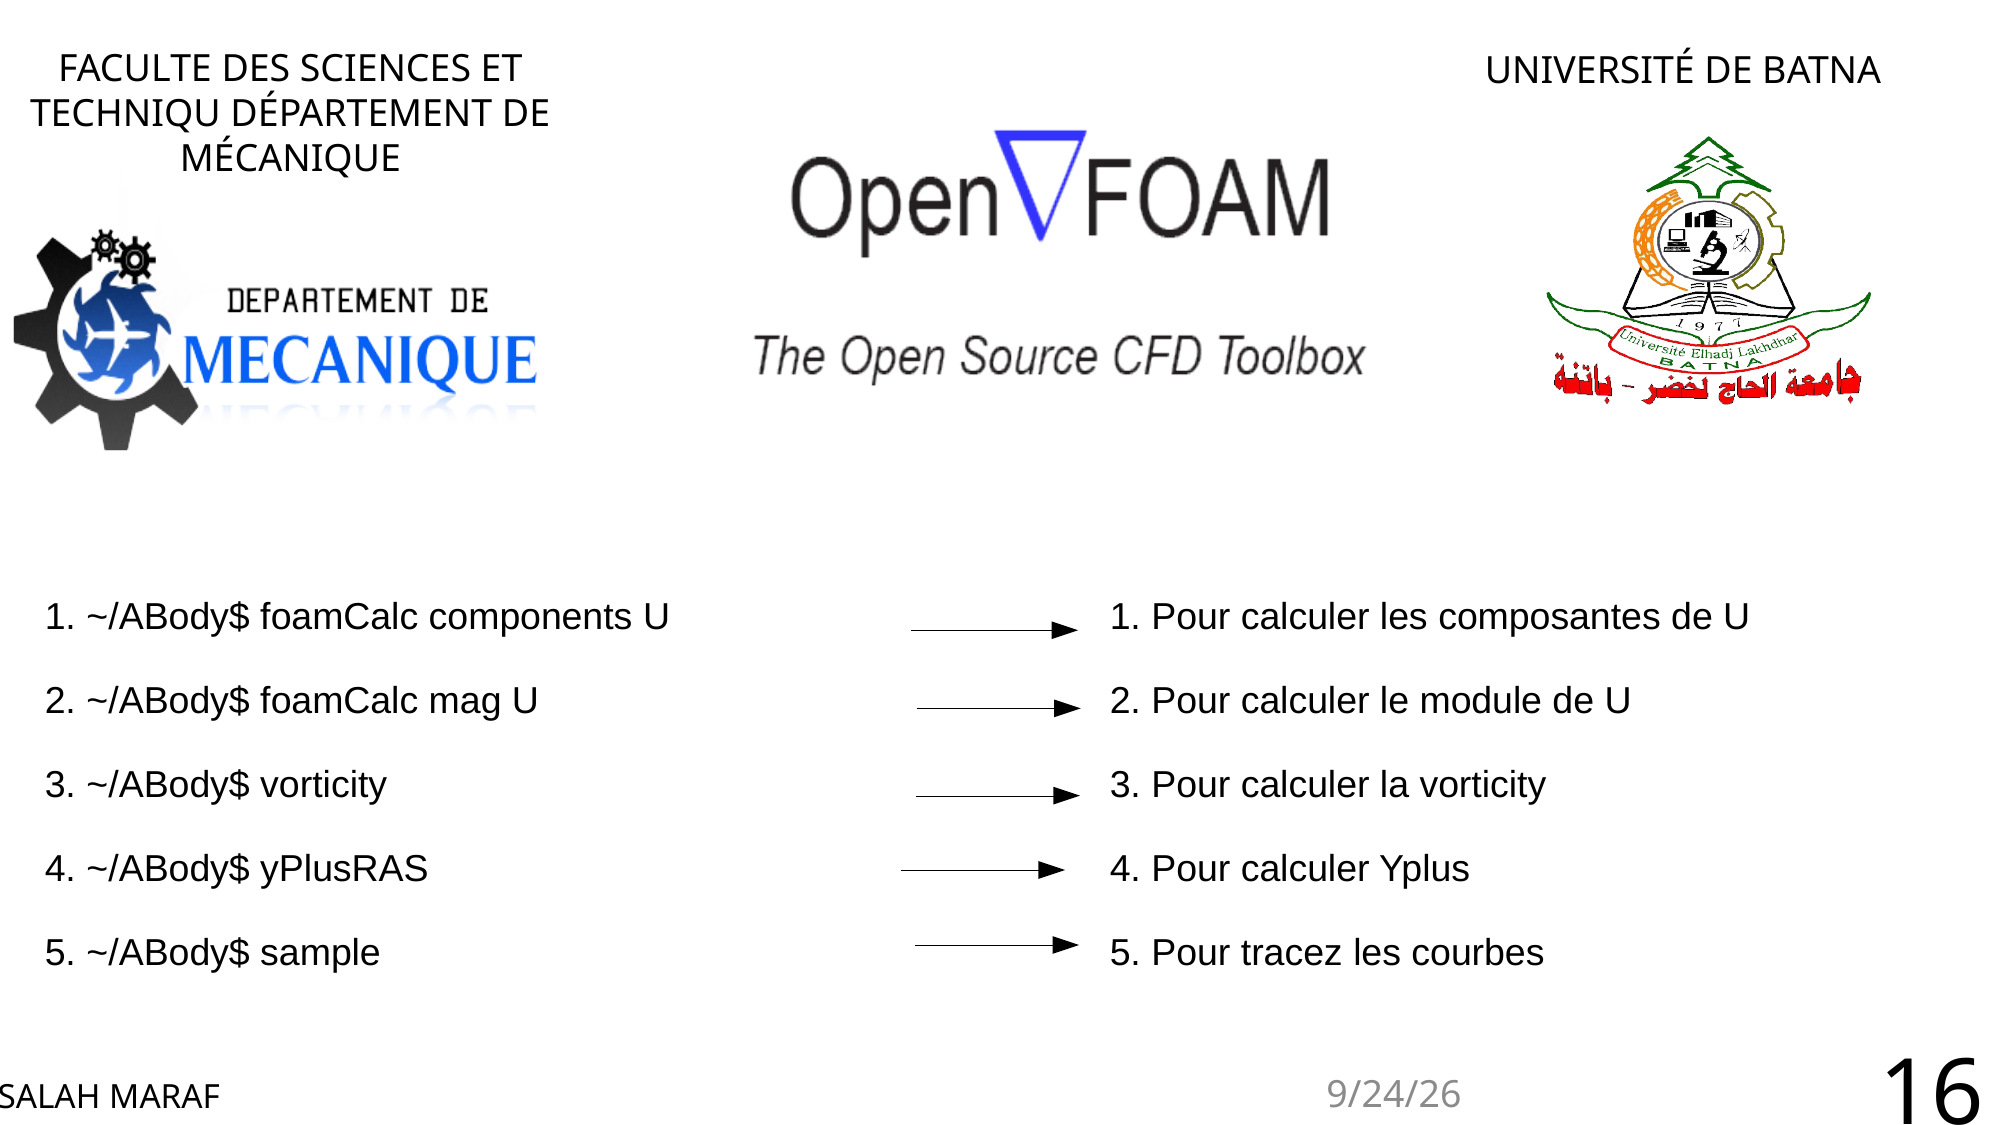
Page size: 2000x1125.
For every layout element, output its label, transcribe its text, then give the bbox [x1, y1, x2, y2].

footer SALAH MARAF [0, 1065, 1016, 1125]
slide_number 6/21/15 [1182, 1066, 1477, 1125]
picture [750, 124, 1369, 393]
picture [0, 134, 552, 468]
picture [1541, 144, 1876, 407]
slide_number <number> [1843, 1065, 2000, 1125]
text_box Faculte des Sciences et Techniqu Département de MÉCANIQUE [13, 36, 567, 187]
text_box 1. ~/ABody$ foamCalc components U 2. ~/ABody$ foamCalc mag U 3. ~/ABody$ vorticity 4. ~/ABody$ yPlusRAS 5. ~/ABody$ sample [30, 588, 880, 1066]
text_box Université de Batna [1469, 38, 1935, 144]
text_box 1. Pour calculer les composantes de U 2. Pour calculer le module de U 3. Pour calculer la vorticity 4. Pour calculer Yplus 5. Pour tracez les courbes [1095, 588, 1945, 1066]
